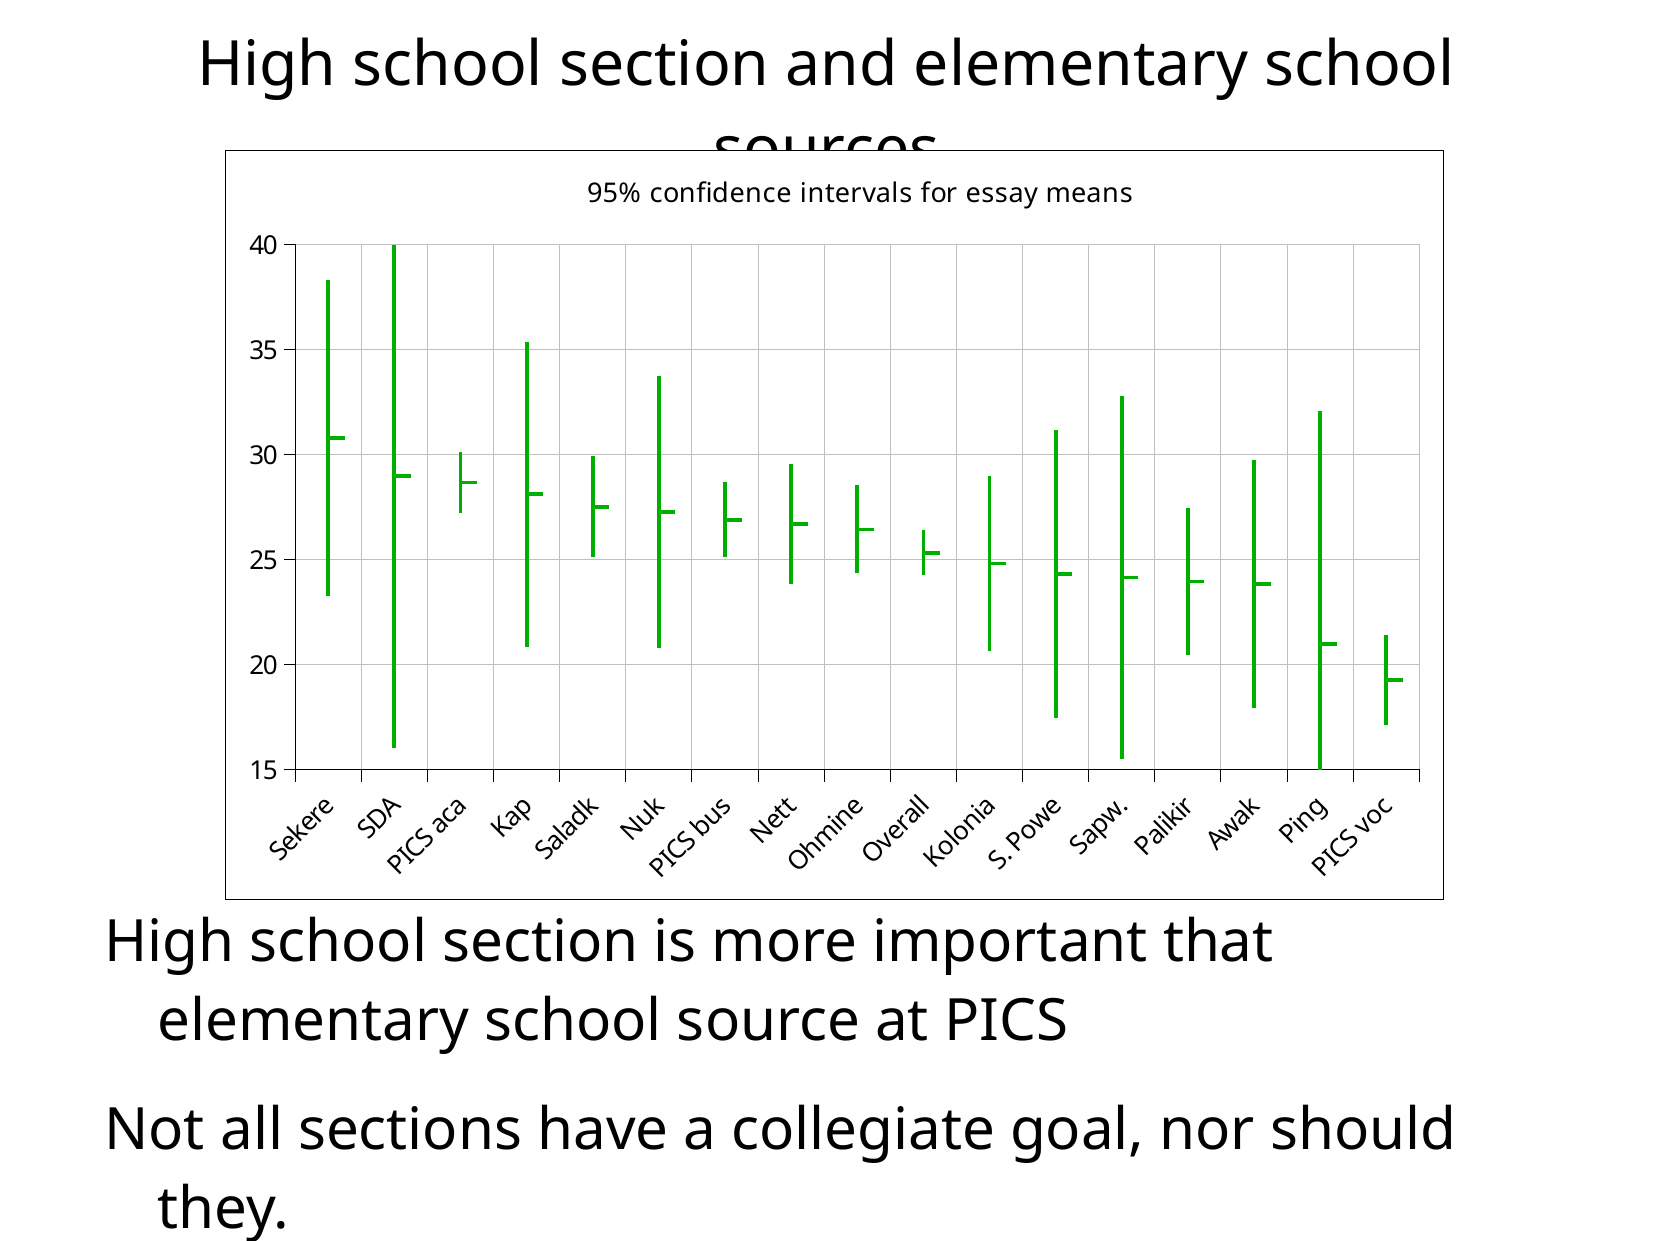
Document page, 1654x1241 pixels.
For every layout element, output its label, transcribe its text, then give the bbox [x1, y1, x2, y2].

chart [225, 150, 1444, 901]
list High school section is more important that elementary school source at PICS Not all sections have a collegiate goal, nor should they. [86, 899, 1576, 1163]
title High school section and elementary school sources [82, 56, 1571, 151]
